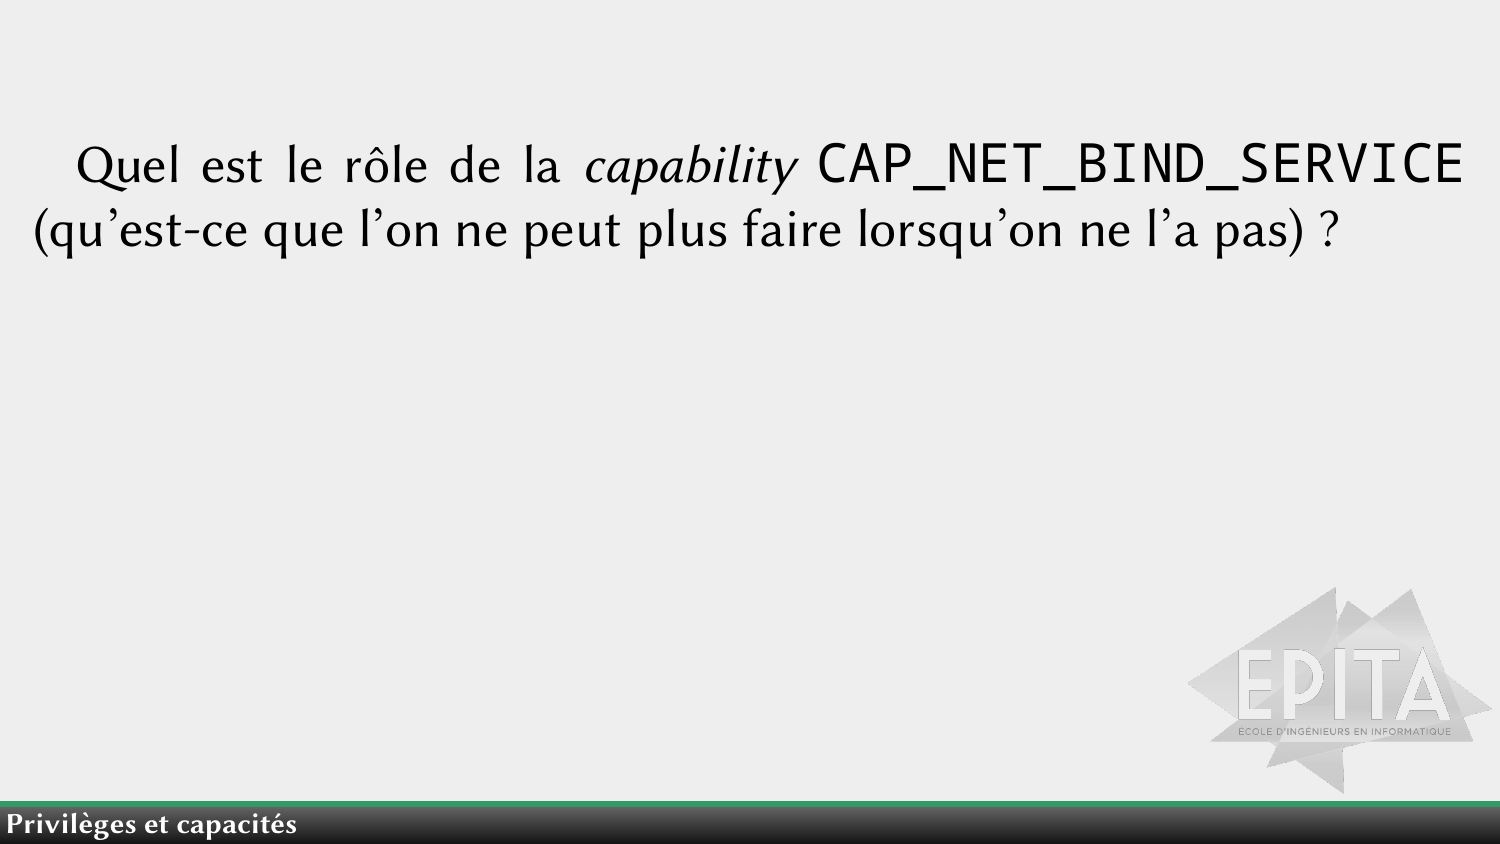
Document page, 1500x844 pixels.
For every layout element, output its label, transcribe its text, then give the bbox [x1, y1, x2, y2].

title Privilèges et capacités [5, 801, 1075, 844]
picture [1187, 587, 1492, 794]
list Quel est le rôle de la capability CAP_NET_BIND_SERVICE (qu’est-ce que l’on ne peut plus faire lorsqu’on ne l’a pas) ? [33, 112, 1467, 272]
